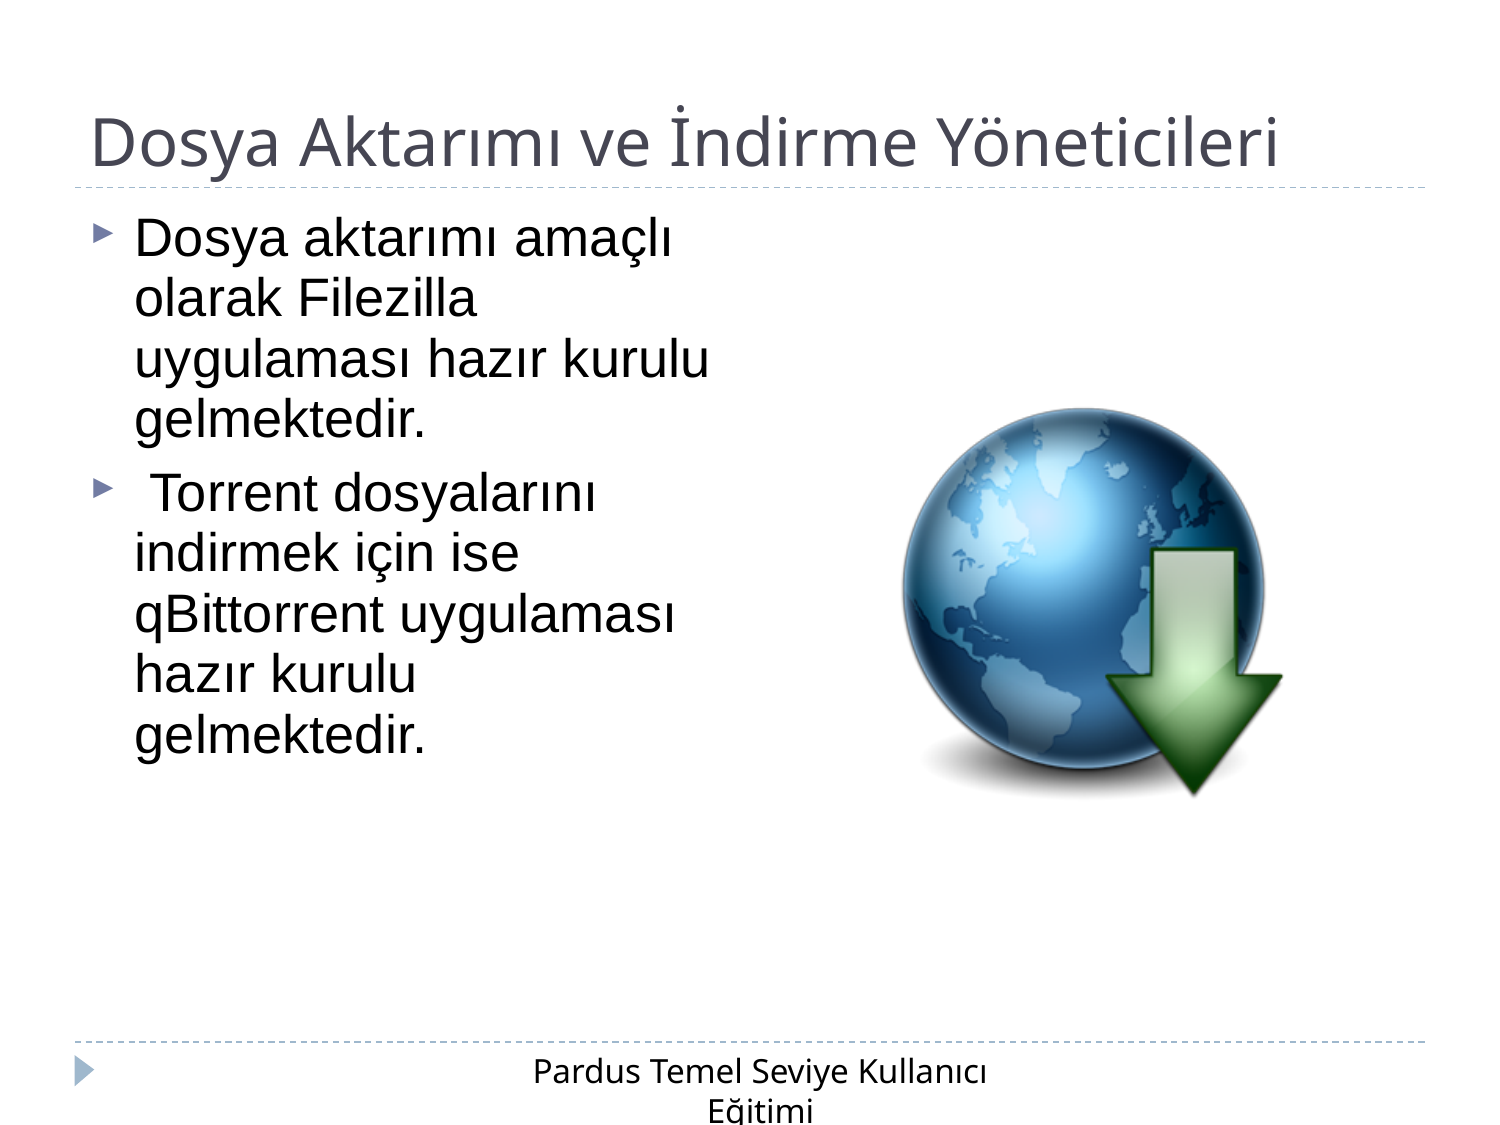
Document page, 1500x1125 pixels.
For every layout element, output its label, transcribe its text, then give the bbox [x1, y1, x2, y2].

list Dosya aktarımı amaçlı olarak Filezilla uygulaması hazır kurulu gelmektedir. Torrent dosyalarını indirmek için ise qBittorrent uygulaması hazır kurulu gelmektedir. [75, 200, 738, 1010]
picture [891, 404, 1292, 805]
title Dosya Aktarımı ve İndirme Yöneticileri [75, 37, 1425, 188]
